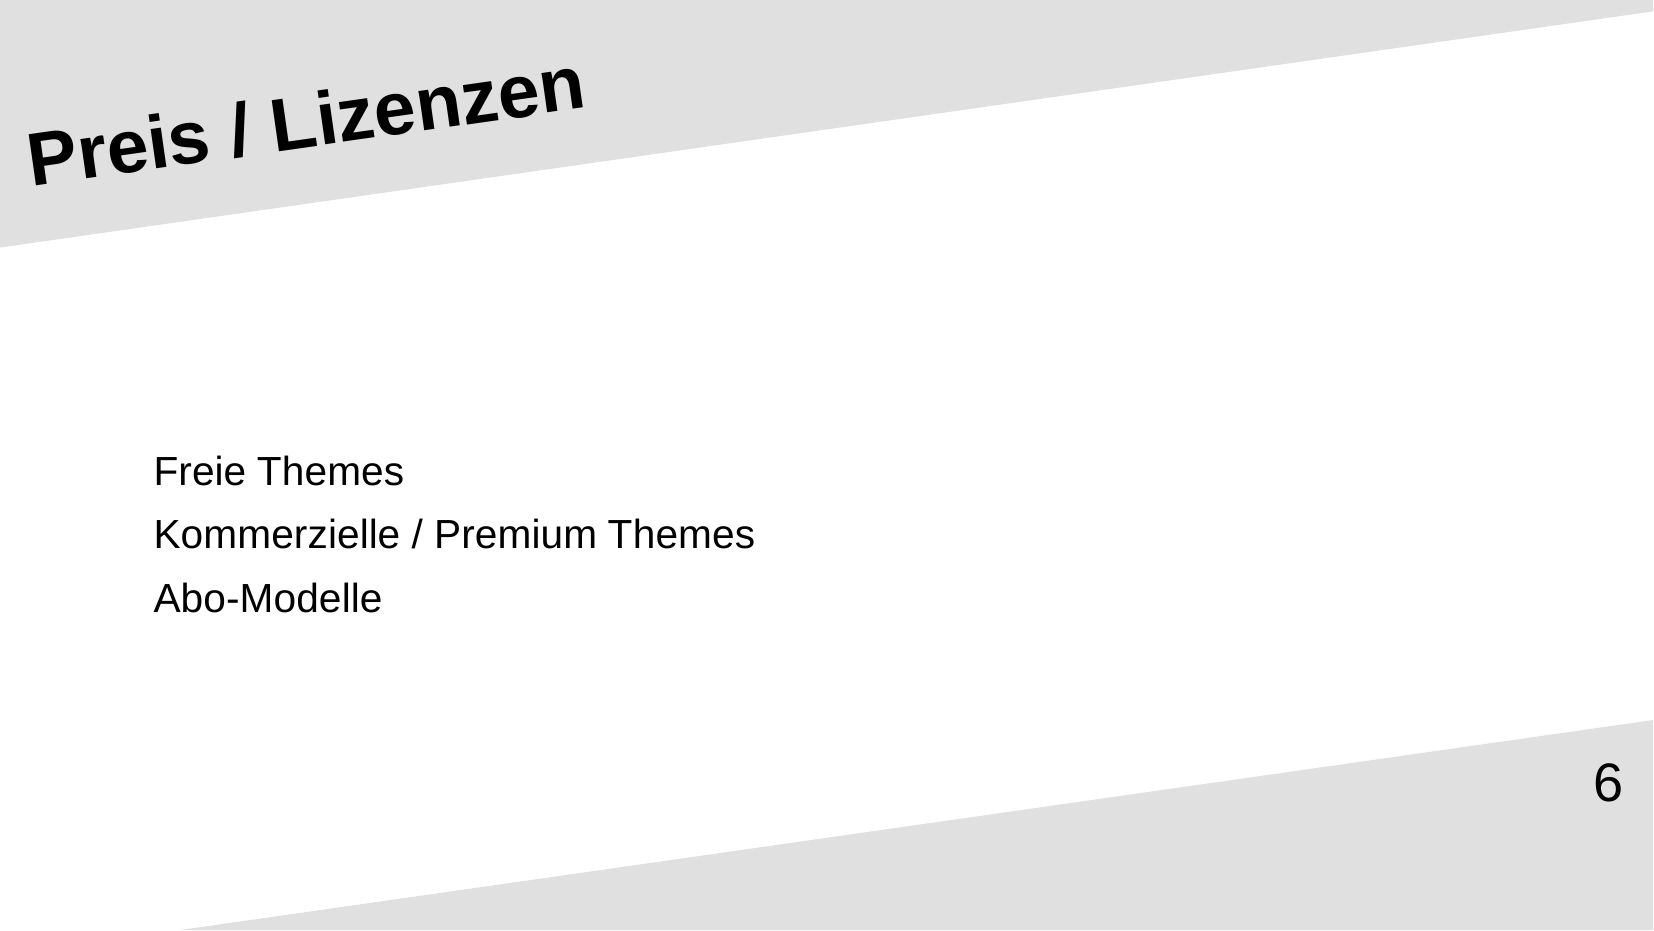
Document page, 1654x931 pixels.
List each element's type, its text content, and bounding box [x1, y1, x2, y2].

list Freie Themes Kommerzielle / Premium Themes Abo-Modelle [82, 292, 1538, 777]
title Preis / Lizenzen [16, 0, 1501, 239]
